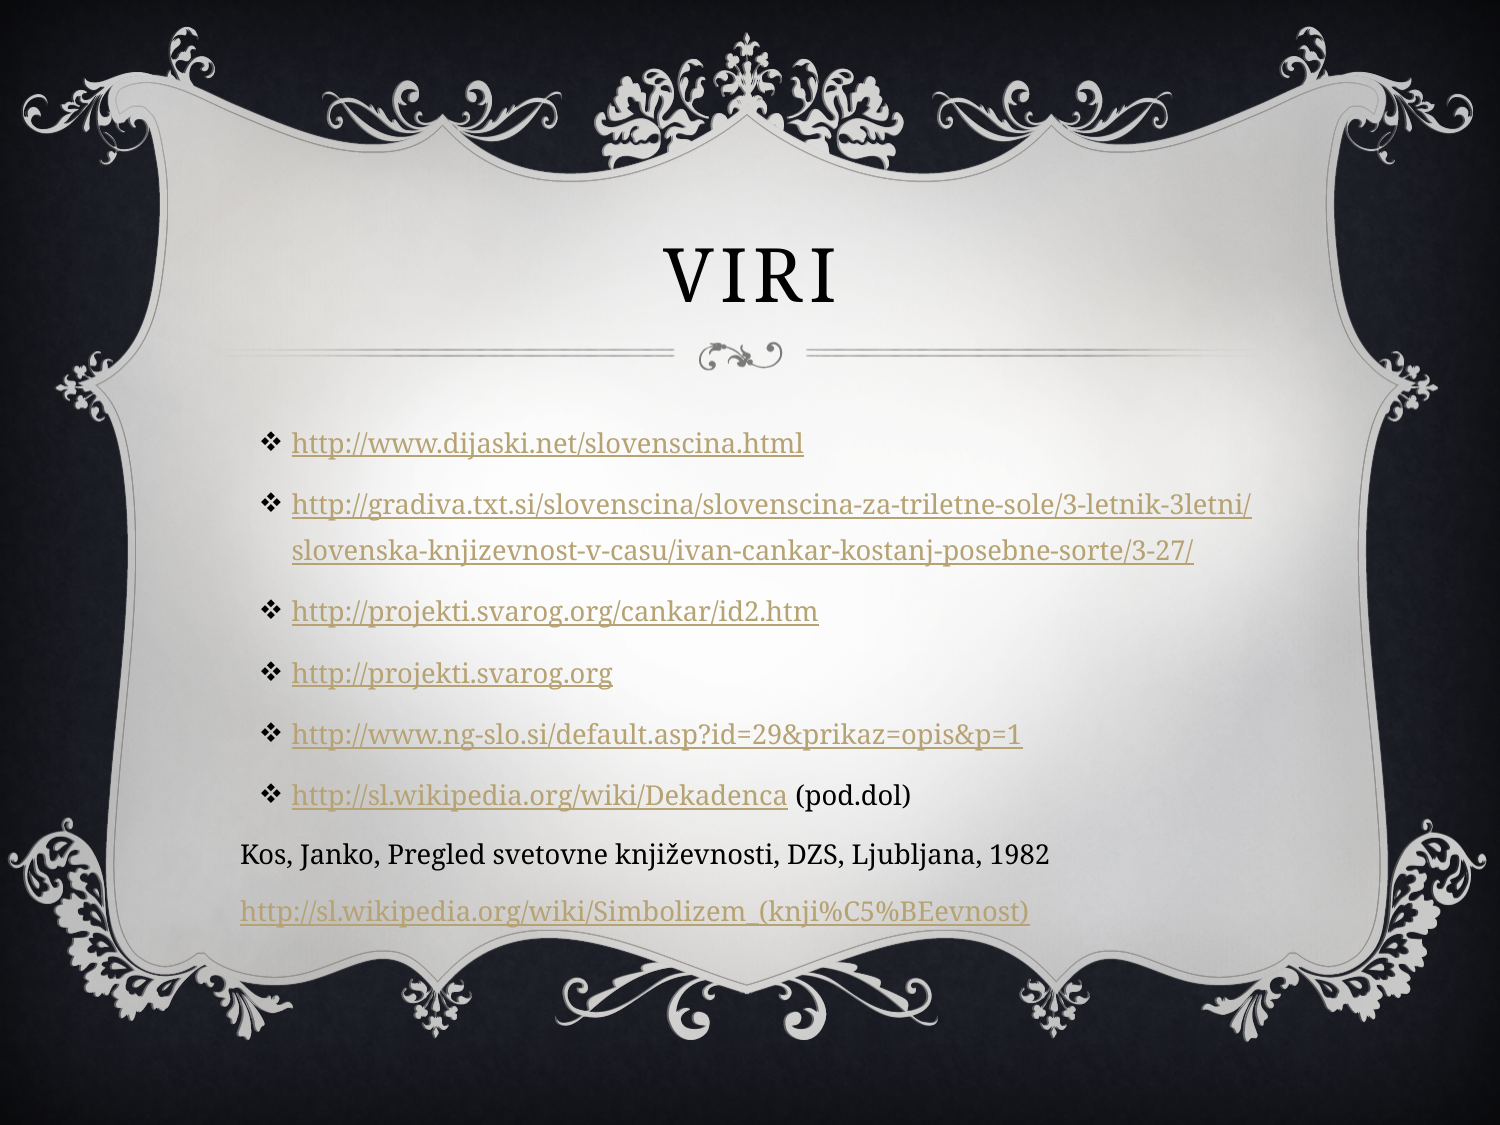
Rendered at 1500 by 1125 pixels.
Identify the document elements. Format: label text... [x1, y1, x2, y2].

title viri [225, 212, 1275, 325]
list http://www.dijaski.net/slovenscina.html http://gradiva.txt.si/slovenscina/slovenscina-za-triletne-sole/3-letnik-3letni/slovenska-knjizevnost-v-casu/ivan-cankar-kostanj-posebne-sorte/3-27/ http://projekti.svarog.org/cankar/id2.htm http://projekti.svarog.org http://www.ng-slo.si/default.asp?id=29&prikaz=opis&p=1 http://sl.wikipedia.org/wiki/Dekadenca (pod.dol) Kos, Janko, Pregled svetovne književnosti, DZS, Ljubljana, 1982 http://sl.wikipedia.org/wiki/Simbolizem_(knji%C5%BEevnost) [225, 399, 1275, 900]
picture [0, 0, 1500, 1125]
